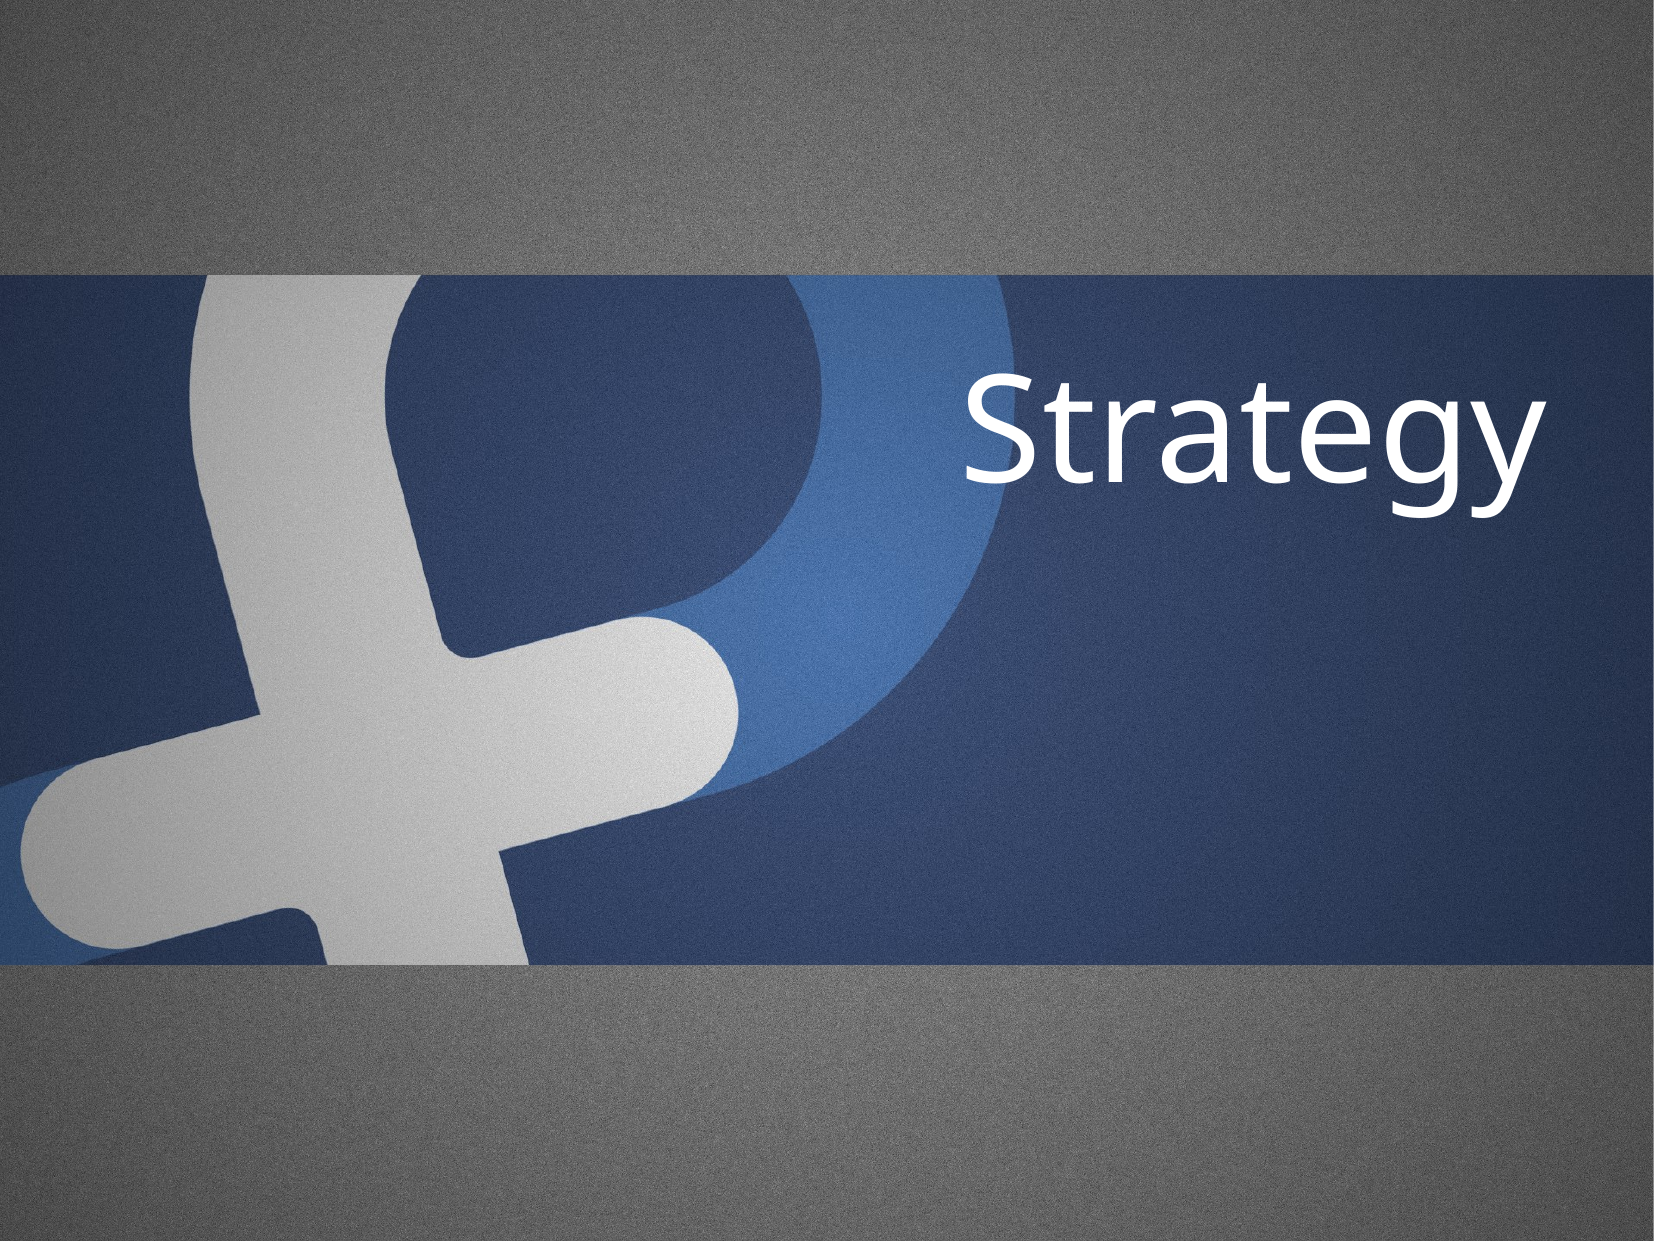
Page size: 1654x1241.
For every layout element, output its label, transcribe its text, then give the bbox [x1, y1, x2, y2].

text_box Strategy [447, 315, 1562, 654]
picture [0, 0, 1654, 1241]
